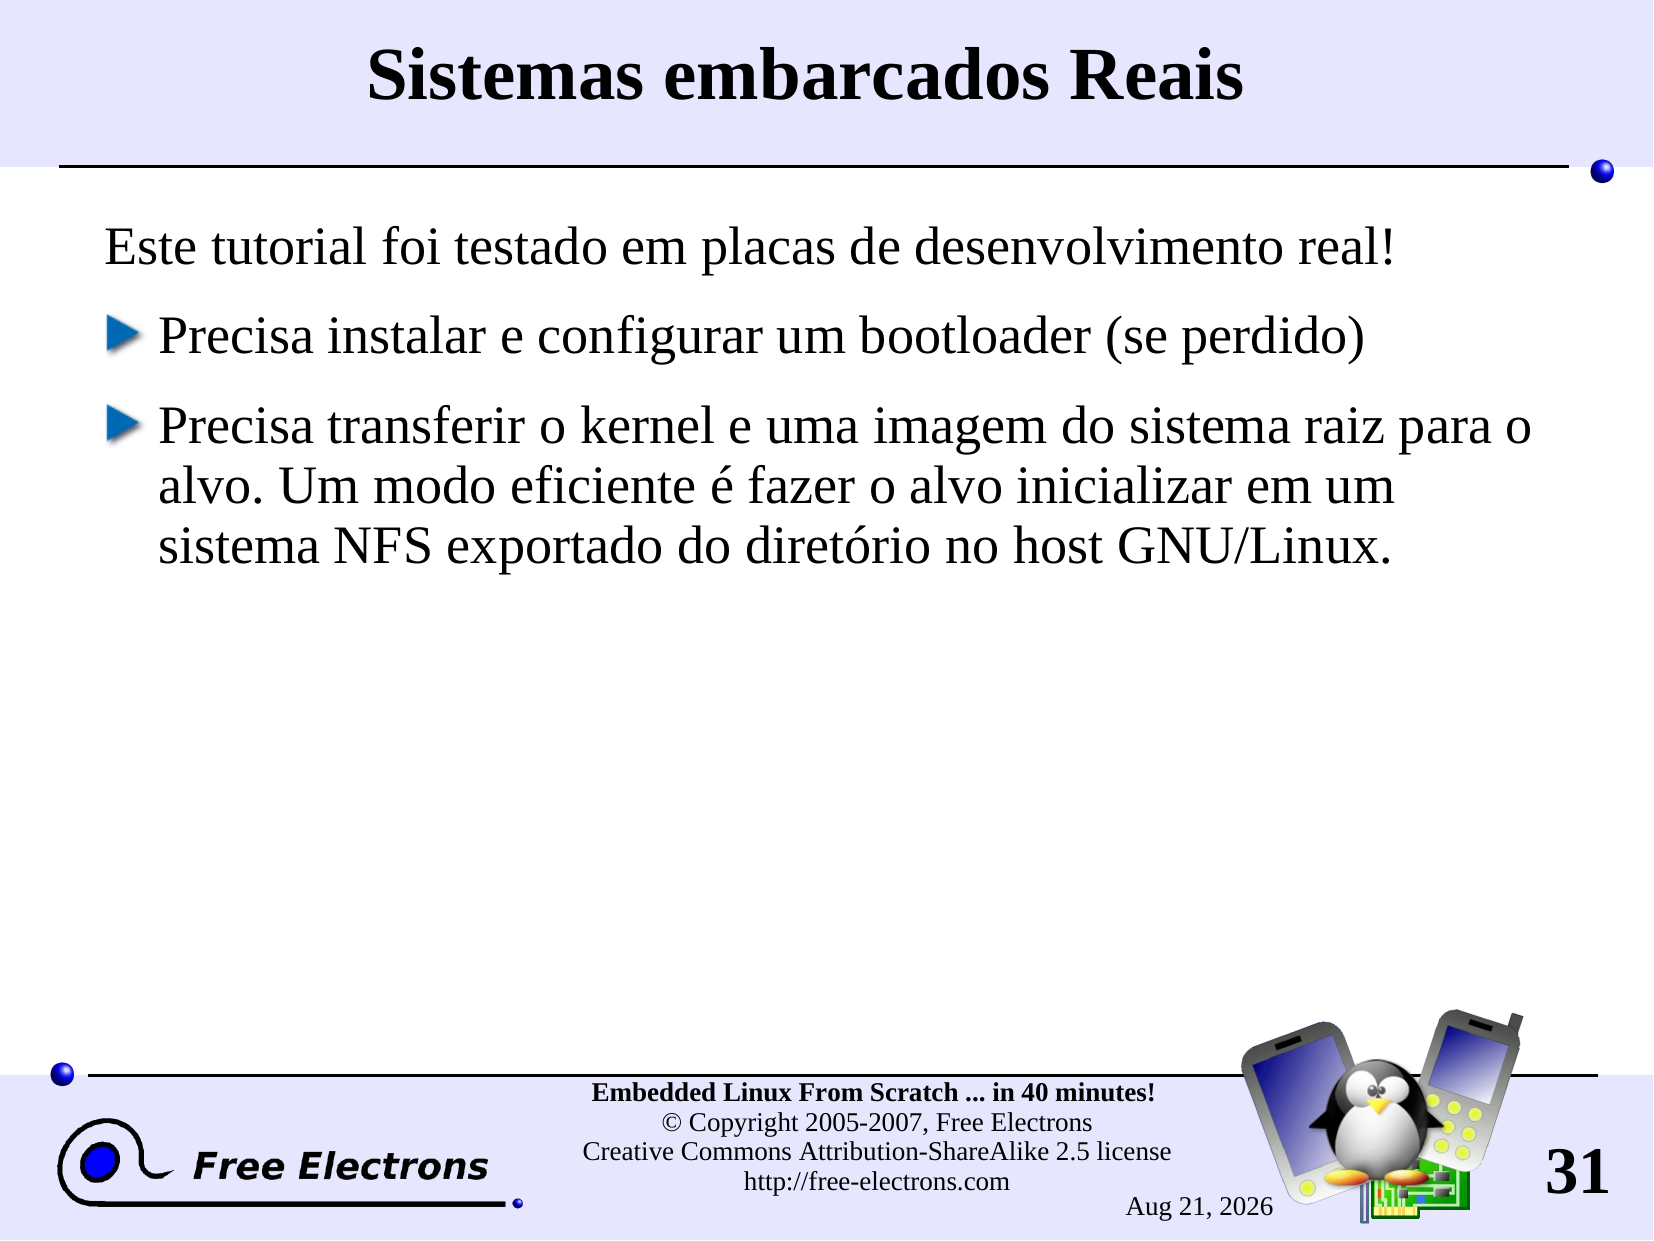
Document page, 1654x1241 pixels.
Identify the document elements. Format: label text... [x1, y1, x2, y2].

list Este tutorial foi testado em placas de desenvolvimento real! Precisa instalar e configurar um bootloader (se perdido) Precisa transferir o kernel e uma imagem do sistema raiz para o alvo. Um modo eficiente é fazer o alvo inicializar em um sistema NFS exportado do diretório no host GNU/Linux. [87, 216, 1565, 1066]
picture [50, 1107, 527, 1216]
title Sistemas embarcados Reais [60, 25, 1551, 124]
picture [1231, 1066, 1521, 1241]
